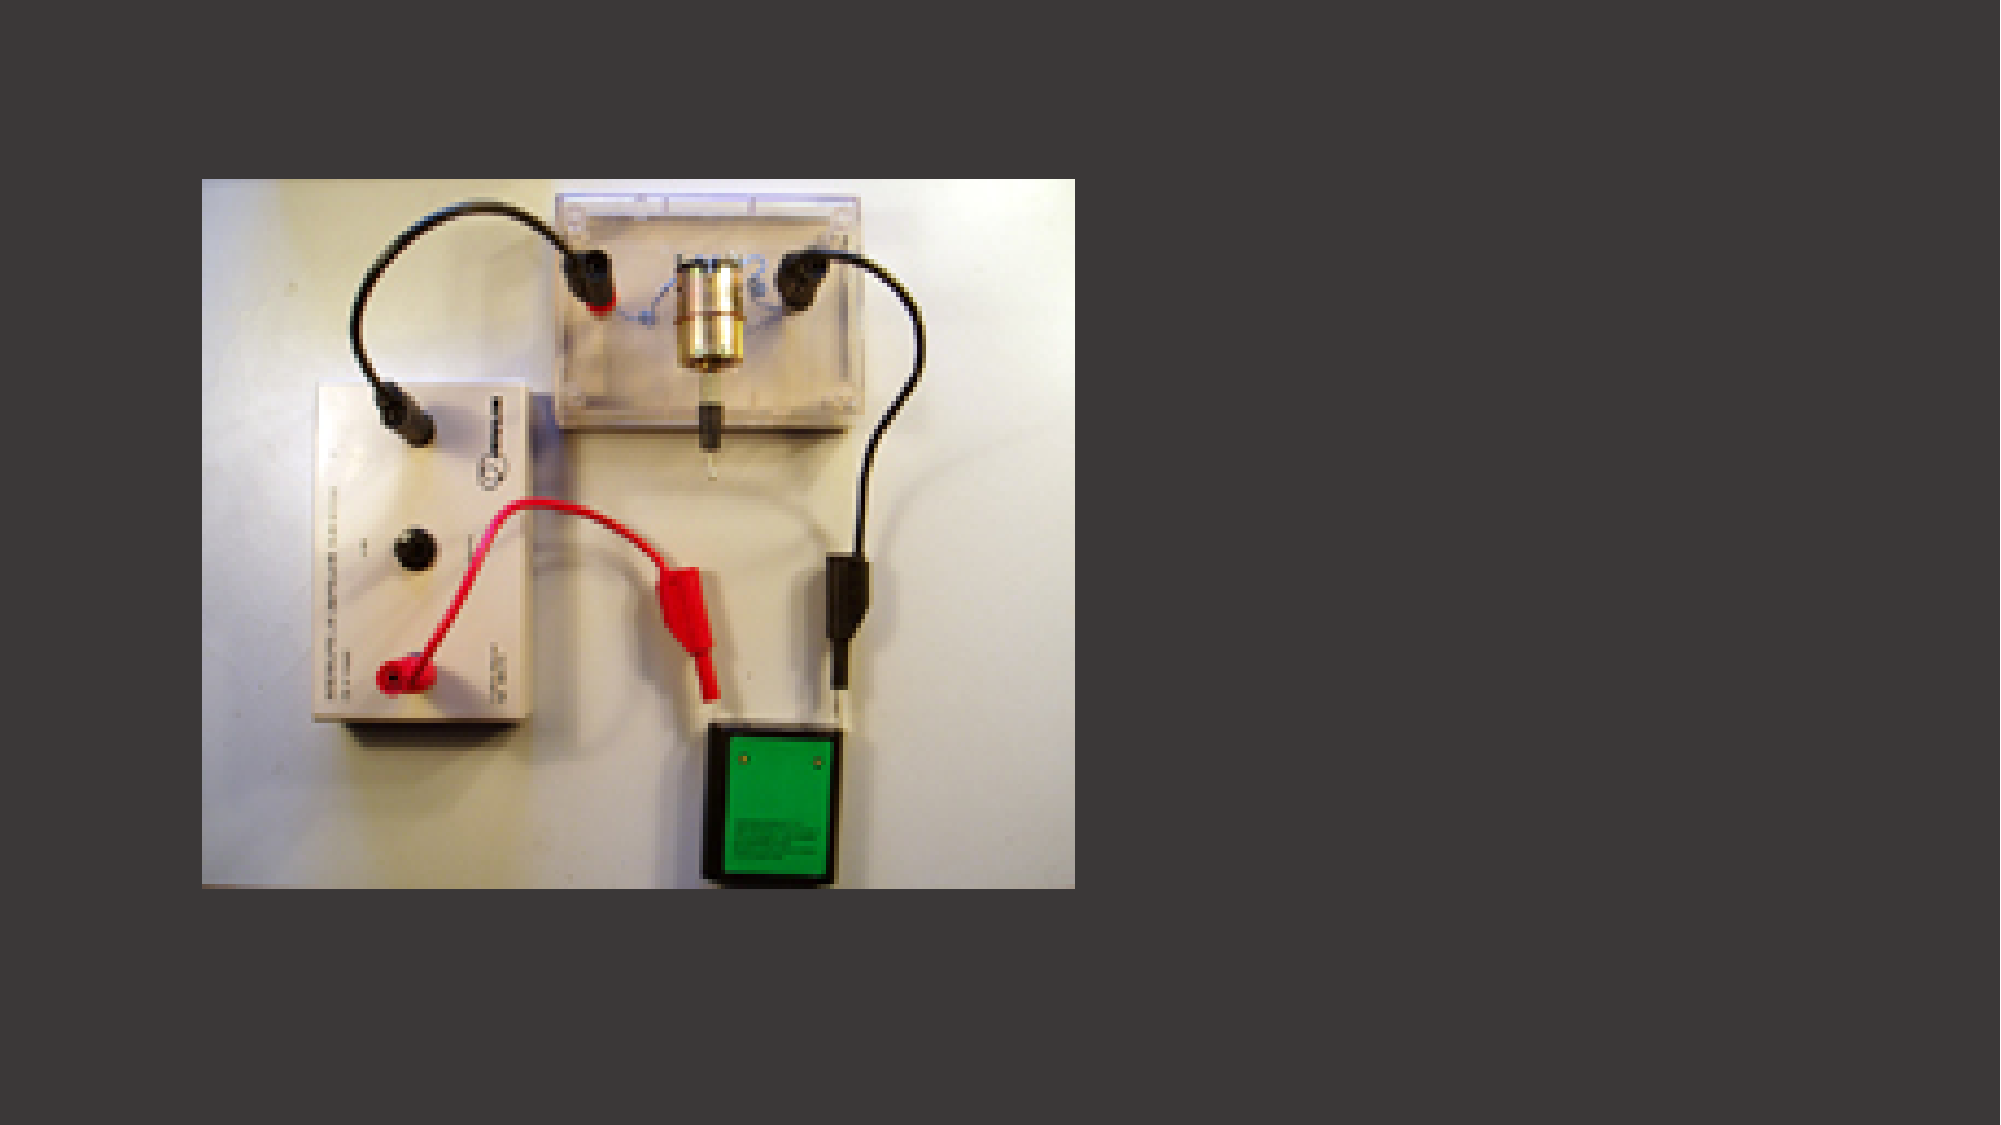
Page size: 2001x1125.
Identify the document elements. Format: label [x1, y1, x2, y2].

picture [202, 179, 1075, 889]
